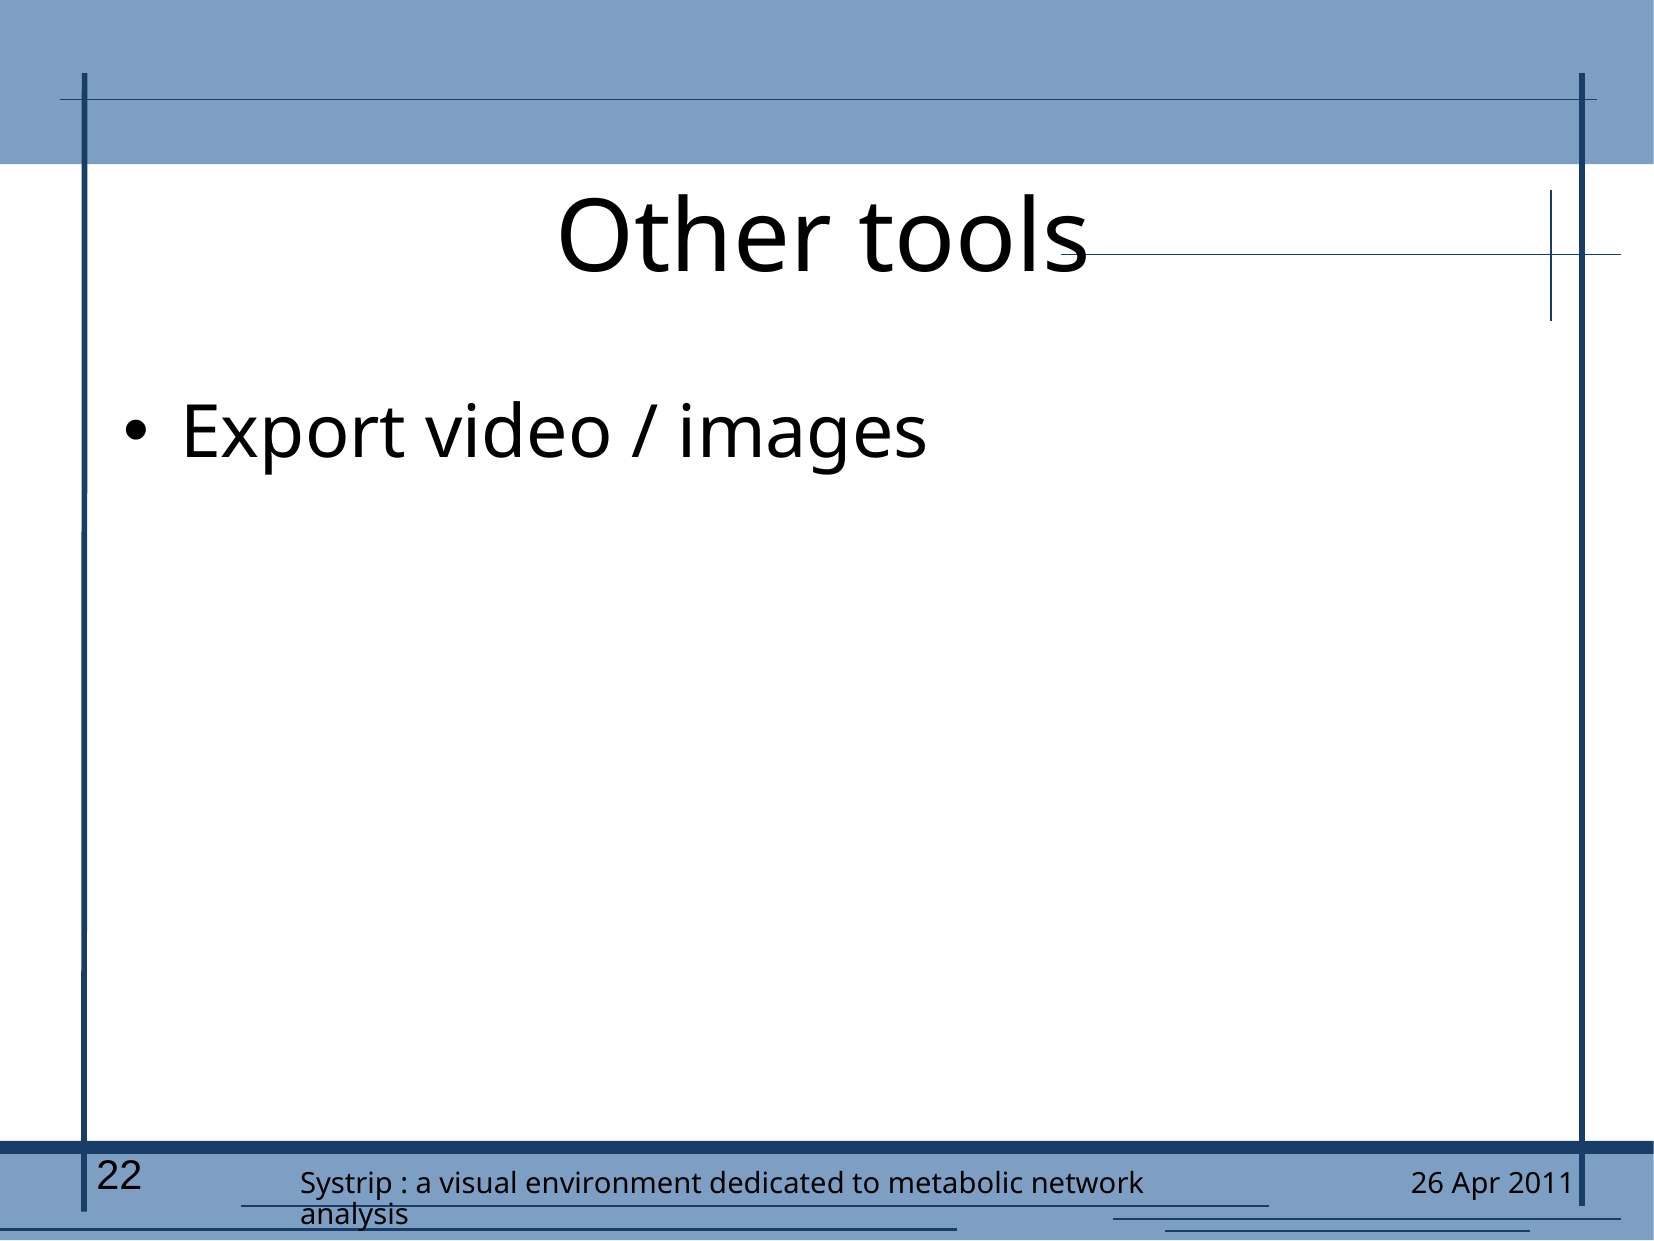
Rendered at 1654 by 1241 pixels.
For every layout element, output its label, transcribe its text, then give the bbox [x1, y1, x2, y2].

title Other tools [117, 124, 1530, 332]
list Export video / images [124, 372, 1537, 1103]
